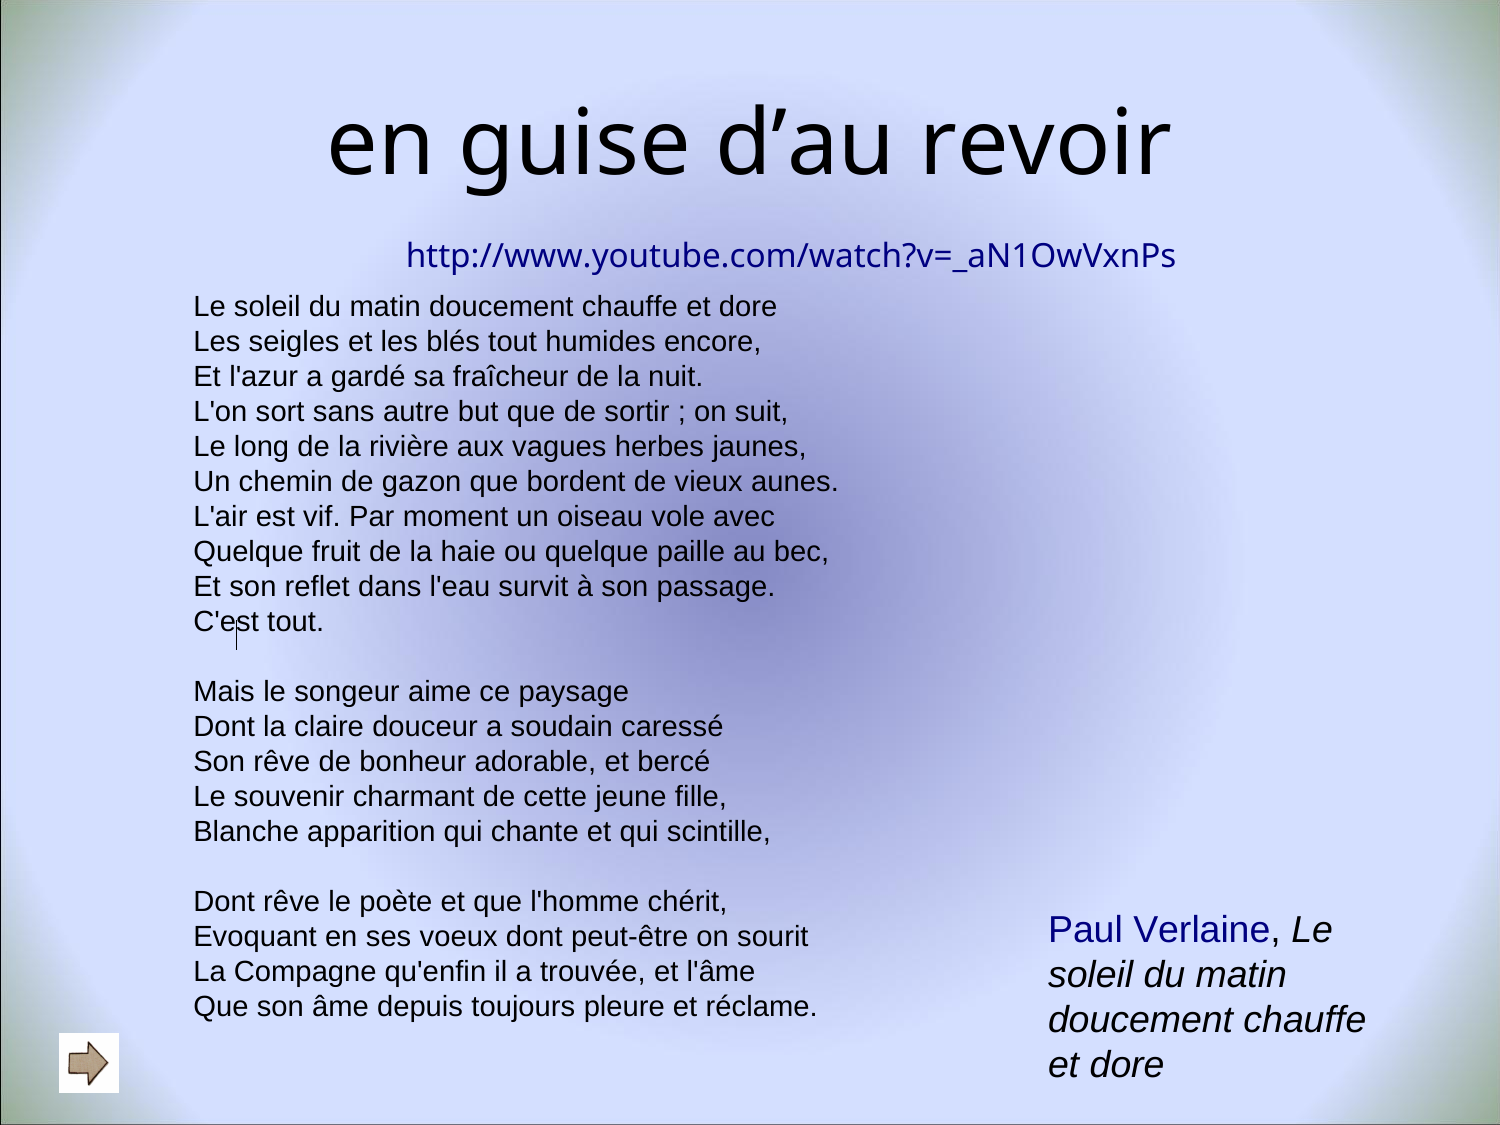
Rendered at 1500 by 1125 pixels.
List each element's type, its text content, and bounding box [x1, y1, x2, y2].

text_box Le soleil du matin doucement chauffe et dore Les seigles et les blés tout humides encore, Et l'azur a gardé sa fraîcheur de la nuit. L'on sort sans autre but que de sortir ; on suit, Le long de la rivière aux vagues herbes jaunes, Un chemin de gazon que bordent de vieux aunes. L'air est vif. Par moment un oiseau vole avec Quelque fruit de la haie ou quelque paille au bec, Et son reflet dans l'eau survit à son passage. C'est tout. Mais le songeur aime ce paysage Dont la claire douceur a soudain caressé Son rêve de bonheur adorable, et bercé Le souvenir charmant de cette jeune fille, Blanche apparition qui chante et qui scintille, Dont rêve le poète et que l'homme chérit, Evoquant en ses voeux dont peut-être on sourit La Compagne qu'enfin il a trouvée, et l'âme Que son âme depuis toujours pleure et réclame. [178, 280, 1034, 1125]
picture [0, 0, 1500, 1125]
list http://www.youtube.com/watch?v=_aN1OwVxnPs [88, 224, 1439, 968]
title en guise d’au revoir [75, 45, 1426, 233]
text_box Paul Verlaine, Le soleil du matin doucement chauffe et dore [1033, 897, 1388, 1093]
